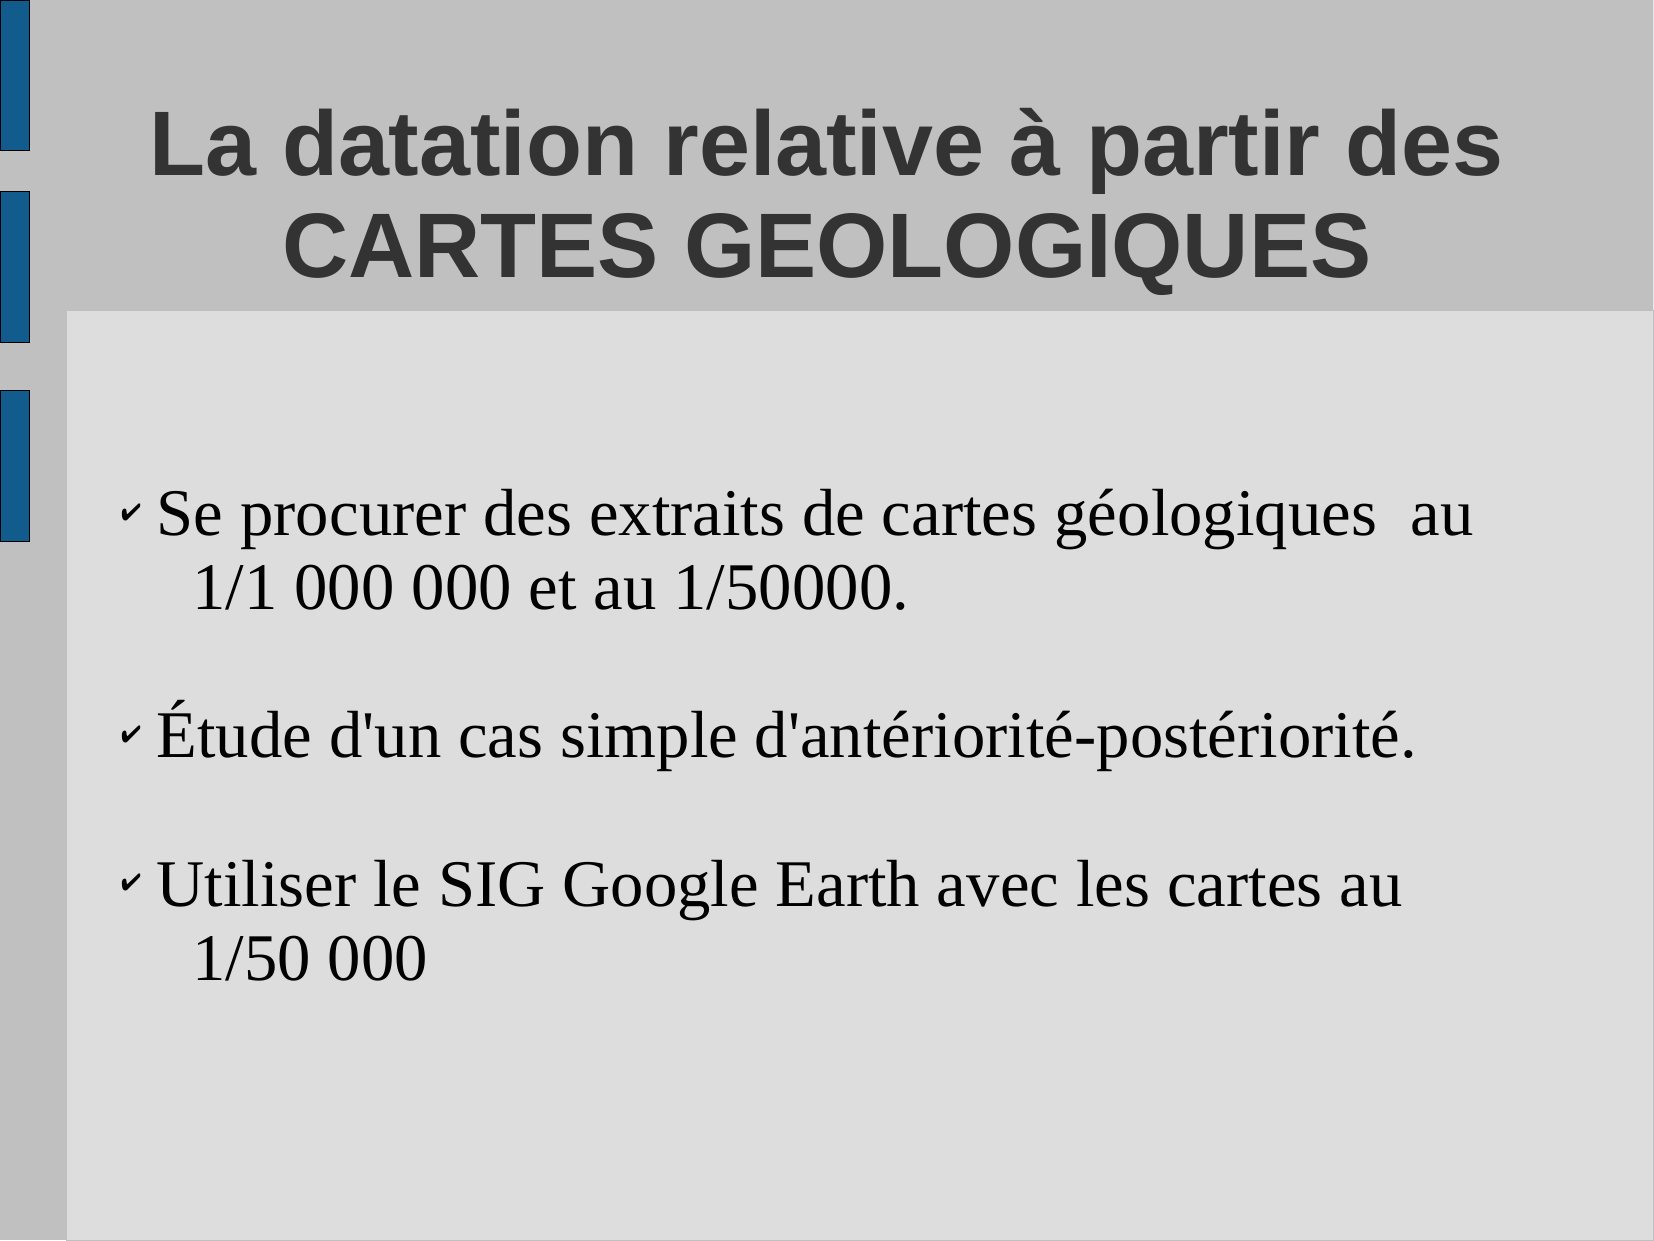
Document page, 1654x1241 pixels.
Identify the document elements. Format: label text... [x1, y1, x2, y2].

title La datation relative à partir des CARTES GEOLOGIQUES [121, 91, 1534, 299]
subtitle Se procurer des extraits de cartes géologiques au 1/1 000 000 et au 1/50000. Étude d'un cas simple d'antériorité-postériorité. Utiliser le SIG Google Earth avec les cartes au 1/50 000 [121, 344, 1506, 1127]
